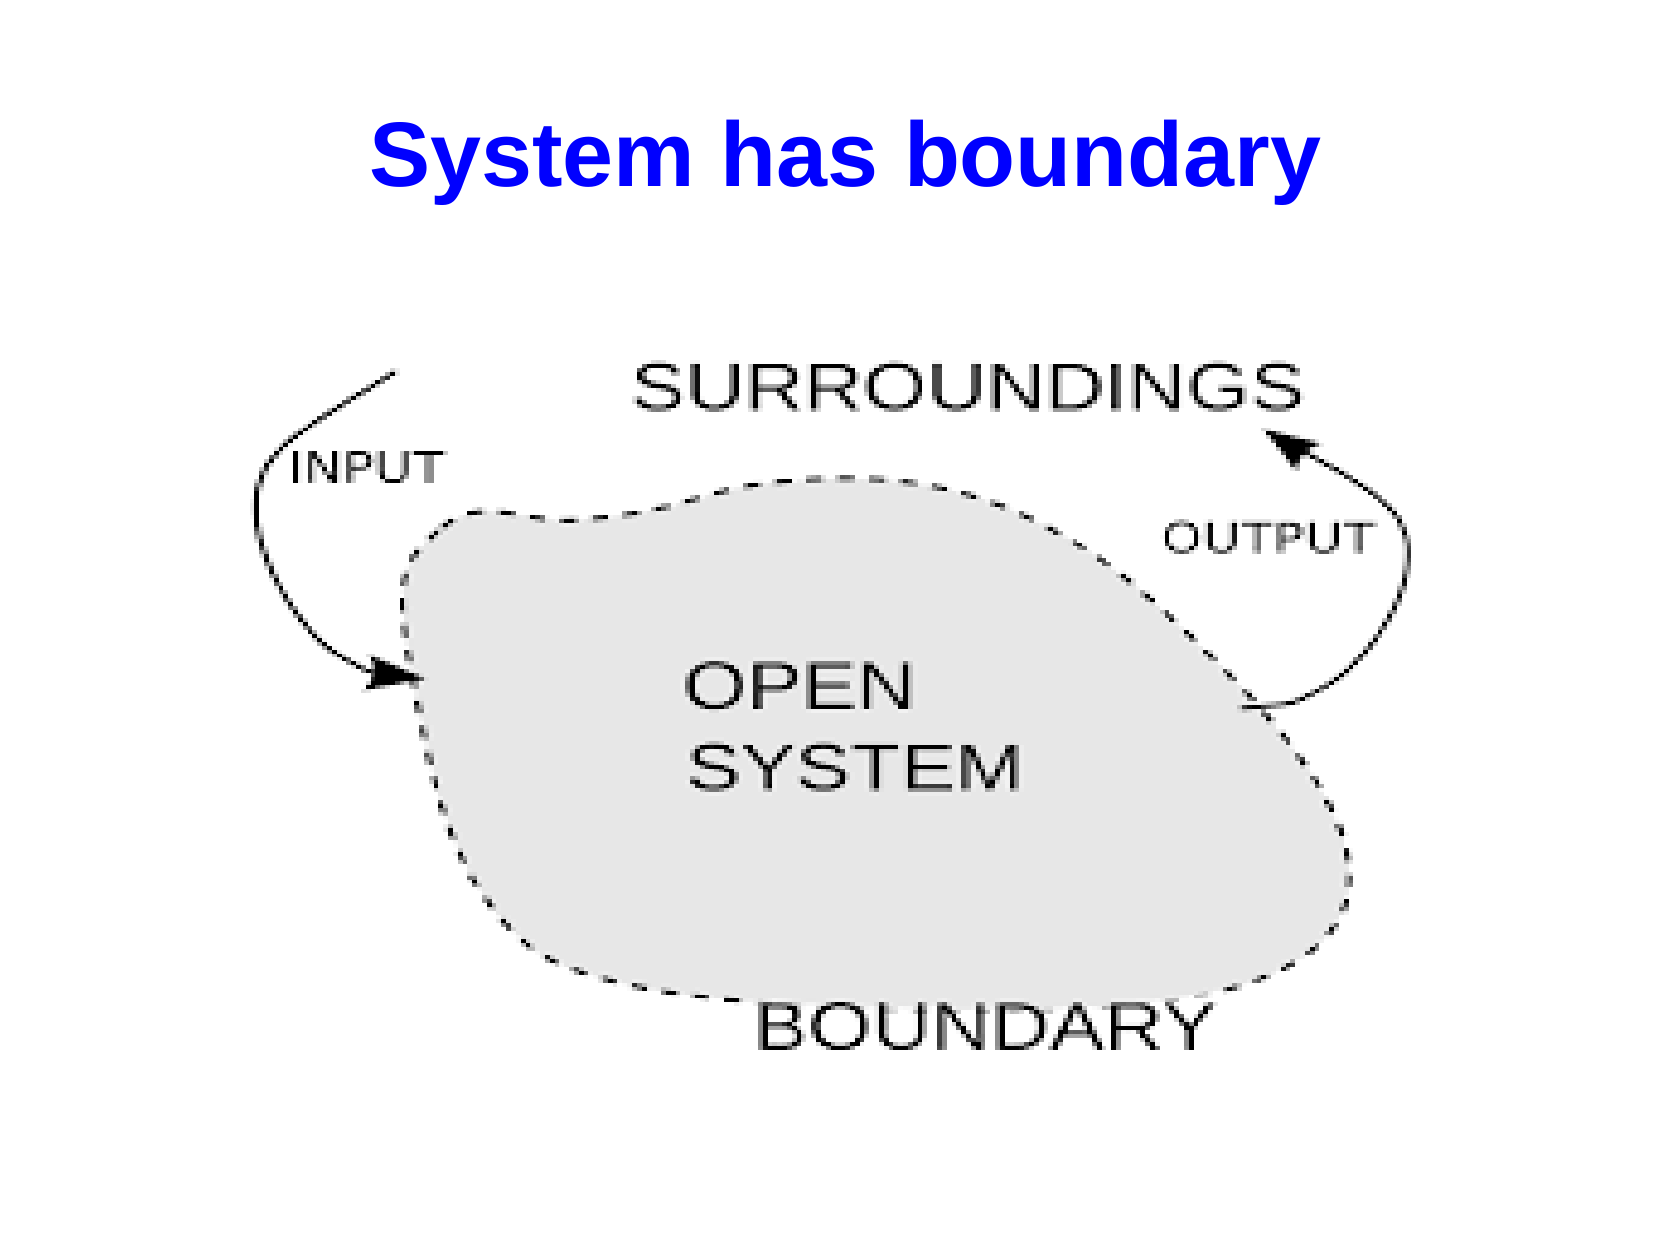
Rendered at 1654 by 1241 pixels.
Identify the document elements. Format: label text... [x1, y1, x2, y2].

picture [221, 317, 1441, 1111]
title System has boundary [101, 99, 1591, 211]
